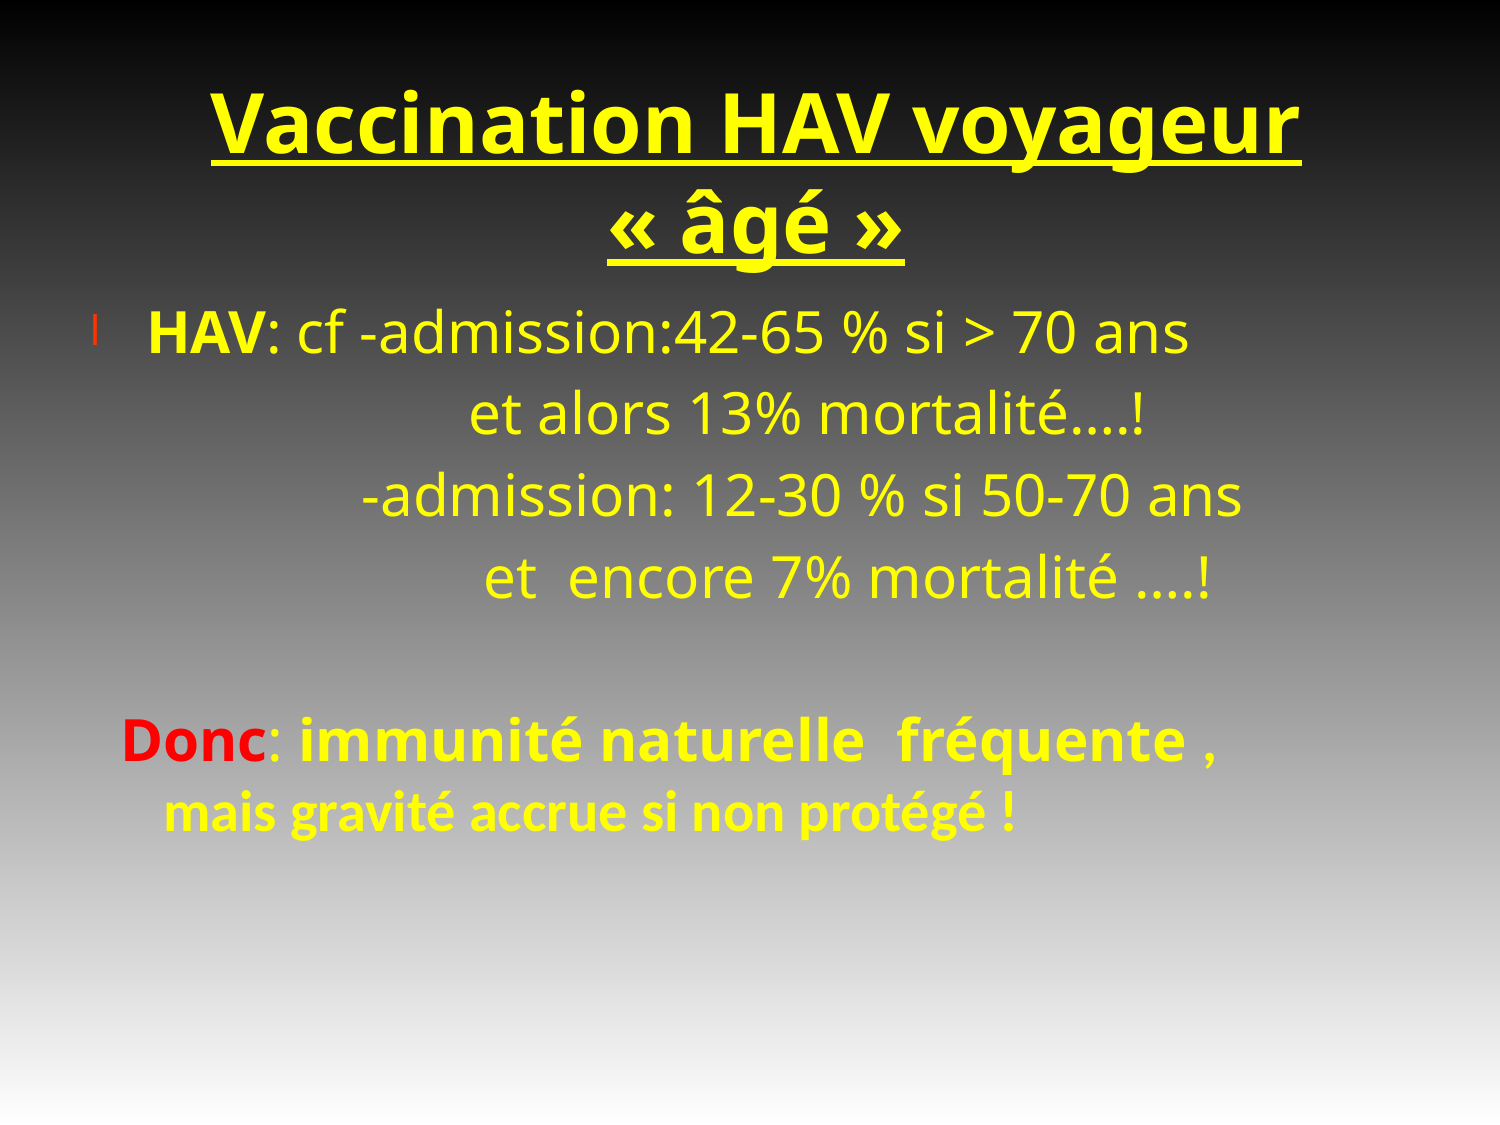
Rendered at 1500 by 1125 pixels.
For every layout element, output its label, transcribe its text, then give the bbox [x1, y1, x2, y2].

list HAV: cf -admission:42-65 % si > 70 ans et alors 13% mortalité….! -admission: 12-30 % si 50-70 ans et encore 7% mortalité ….! Donc: immunité naturelle fréquente , mais gravité accrue si non protégé ! [75, 287, 1438, 1047]
title Vaccination HAV voyageur « âgé » [75, 62, 1438, 250]
